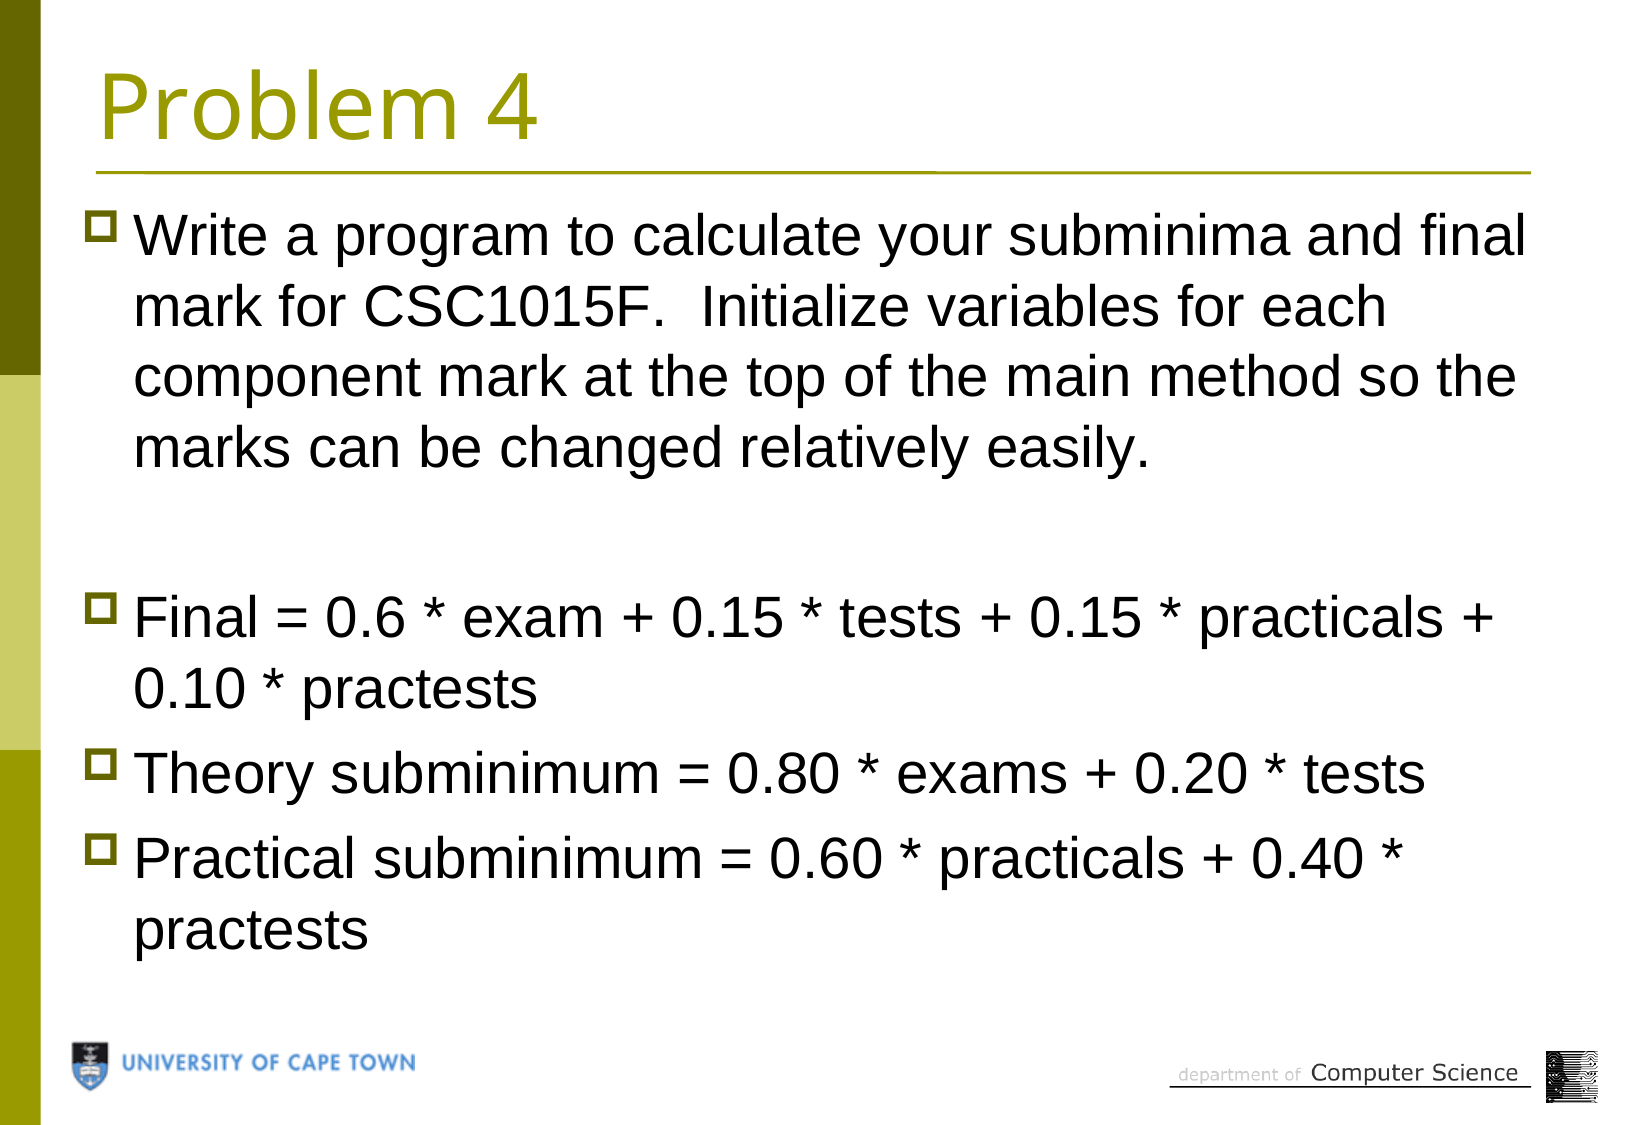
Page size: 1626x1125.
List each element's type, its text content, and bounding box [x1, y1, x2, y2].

picture [1546, 1051, 1598, 1103]
title Problem 4 [81, 37, 1543, 180]
picture [1169, 1043, 1532, 1091]
picture [61, 1024, 415, 1103]
text_box Write a program to calculate your subminima and final mark for CSC1015F. Initialize variables for each component mark at the top of the main method so the marks can be changed relatively easily. Final = 0.6 * exam + 0.15 * tests + 0.15 * practicals + 0.10 * practests Theory subminimum = 0.80 * exams + 0.20 * tests Practical subminimum = 0.60 * practicals + 0.40 * practests [81, 196, 1543, 961]
